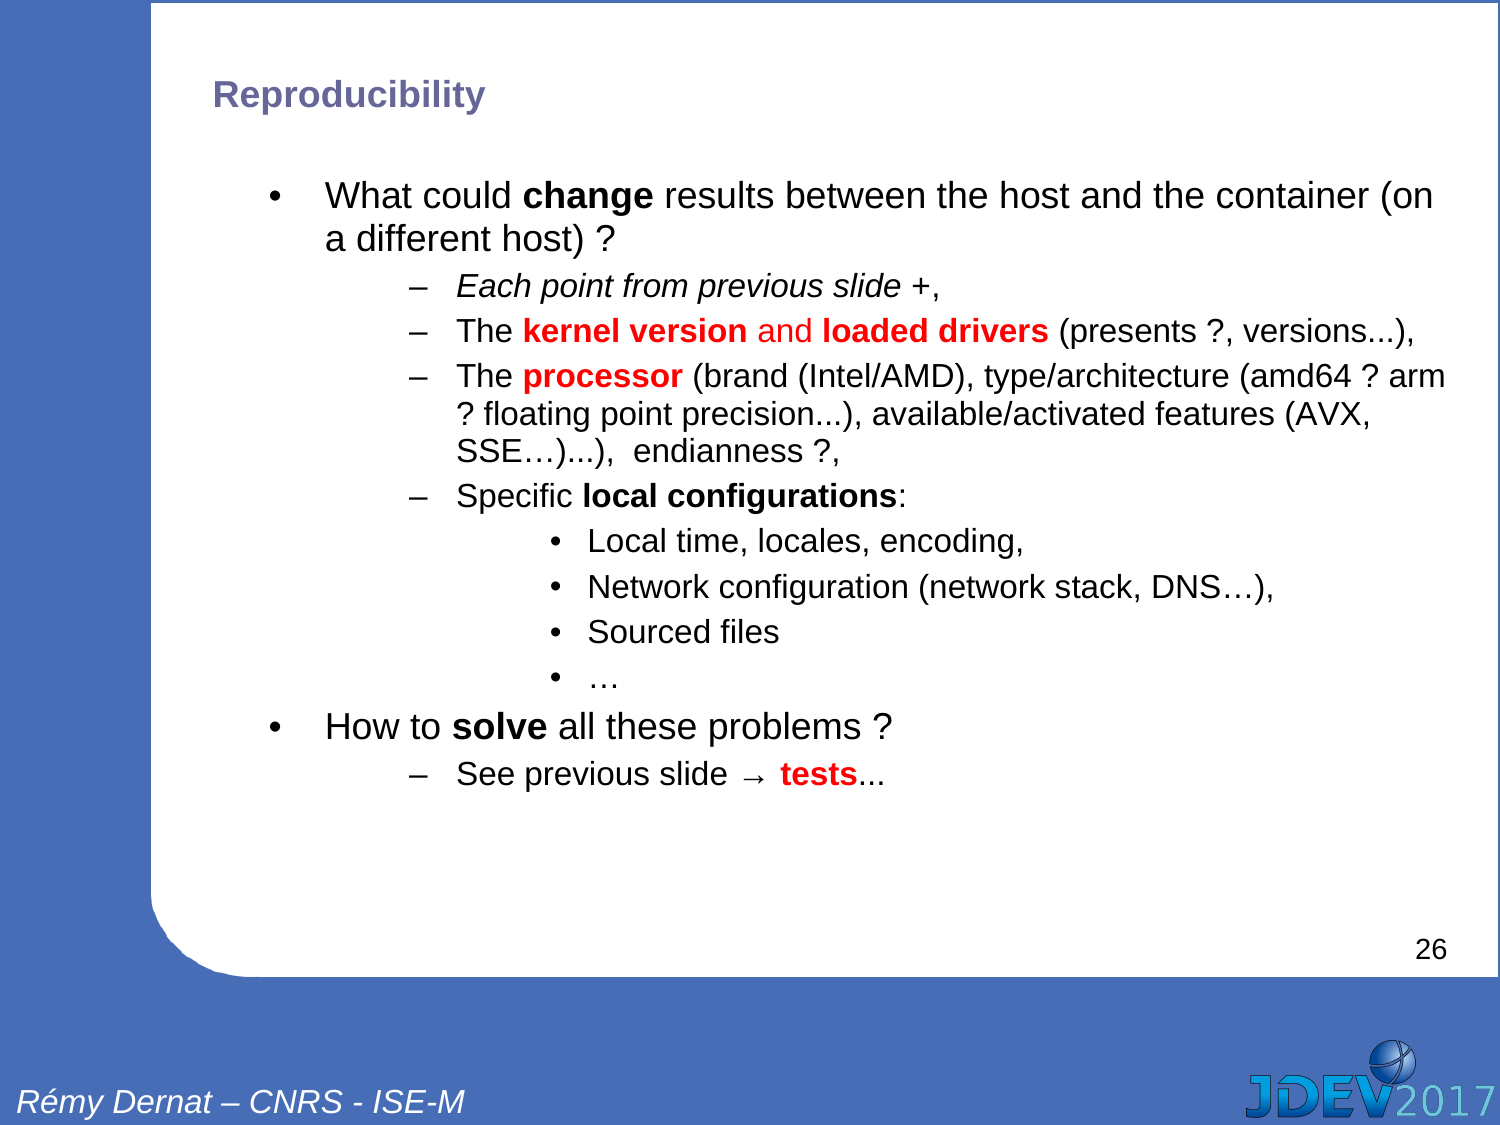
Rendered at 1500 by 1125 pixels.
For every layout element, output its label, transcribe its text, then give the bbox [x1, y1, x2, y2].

title Reproducibility [212, 24, 1447, 164]
text_box Rémy Dernat – CNRS - ISE-M [0, 1075, 488, 1125]
list What could change results between the host and the container (on a different host) ? Each point from previous slide +, The kernel version and loaded drivers (presents ?, versions...), The processor (brand (Intel/AMD), type/architecture (amd64 ? arm ? floating point precision...), available/activated features (AVX, SSE…)...), endianness ?, Specific local configurations: Local time, locales, encoding, Network configuration (network stack, DNS…), Sourced files … How to solve all these problems ? See previous slide → tests... [212, 174, 1448, 828]
picture [0, 0, 1500, 1125]
